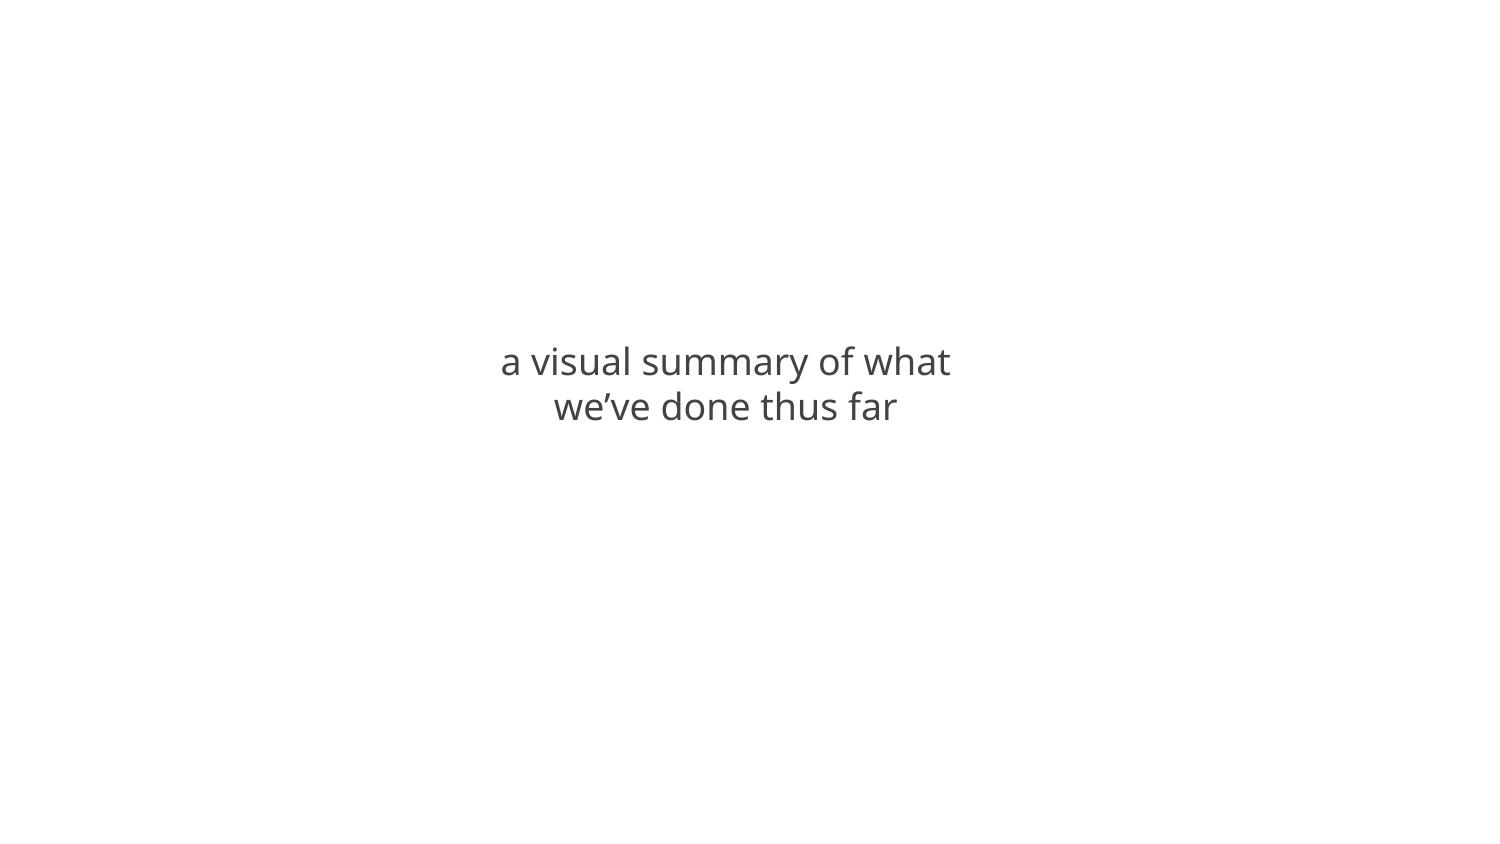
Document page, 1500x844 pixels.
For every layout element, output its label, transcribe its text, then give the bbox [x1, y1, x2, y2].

text_box a visual summary of what we’ve done thus far [482, 324, 970, 442]
